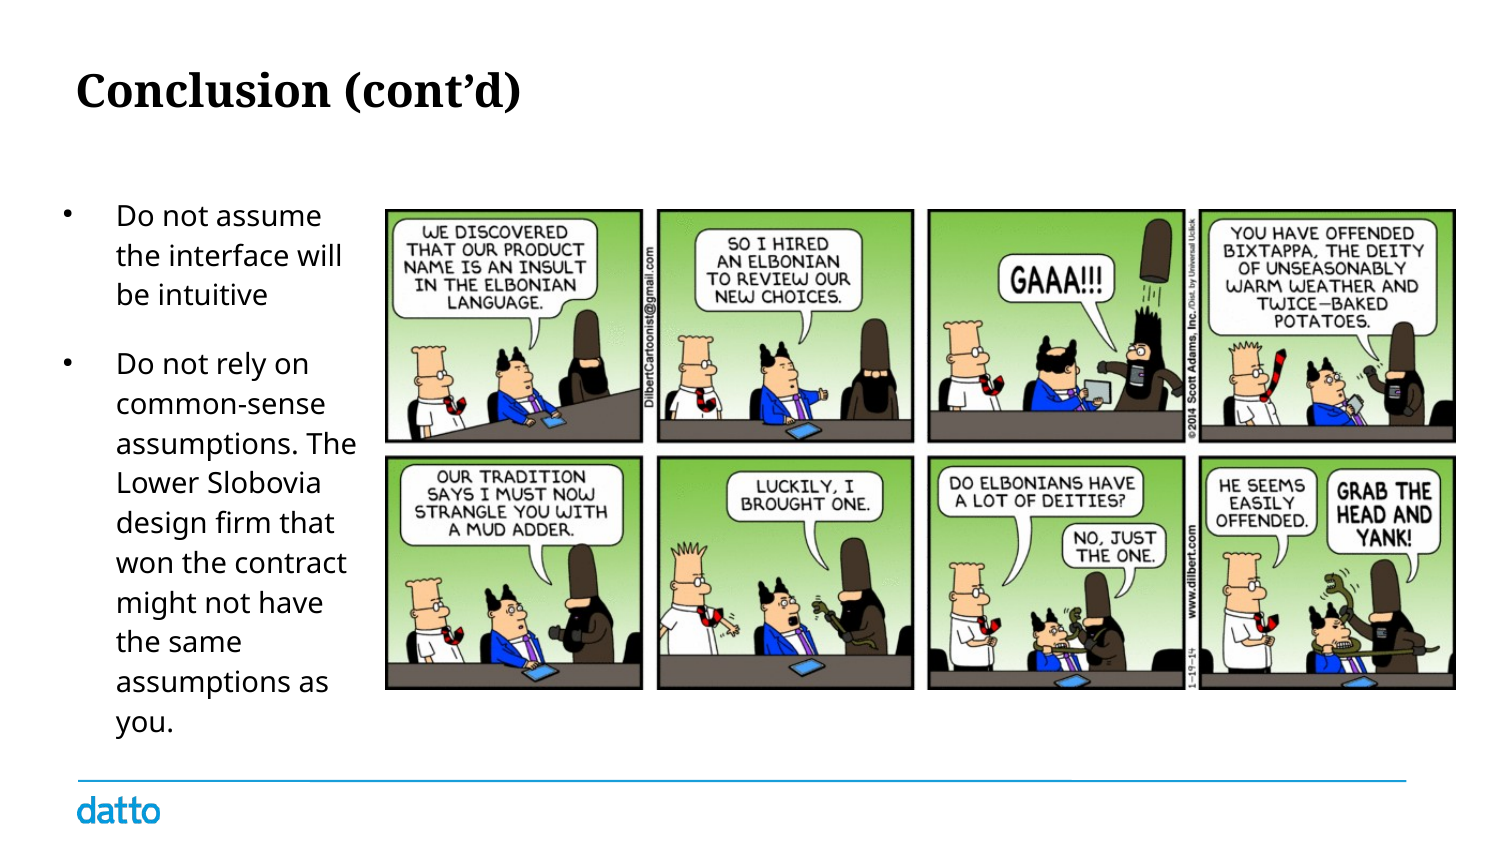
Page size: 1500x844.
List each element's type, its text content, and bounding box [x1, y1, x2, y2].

title Conclusion (cont’d) [75, 29, 1404, 151]
list Do not assume the interface will be intuitive Do not rely on common-sense assumptions. The Lower Slobovia design firm that won the contract might not have the same assumptions as you. [45, 195, 361, 766]
picture [385, 209, 1456, 691]
picture [82, 808, 91, 819]
picture [146, 808, 156, 819]
picture [77, 796, 91, 808]
picture [95, 796, 133, 824]
picture [122, 808, 133, 824]
picture [136, 796, 160, 824]
